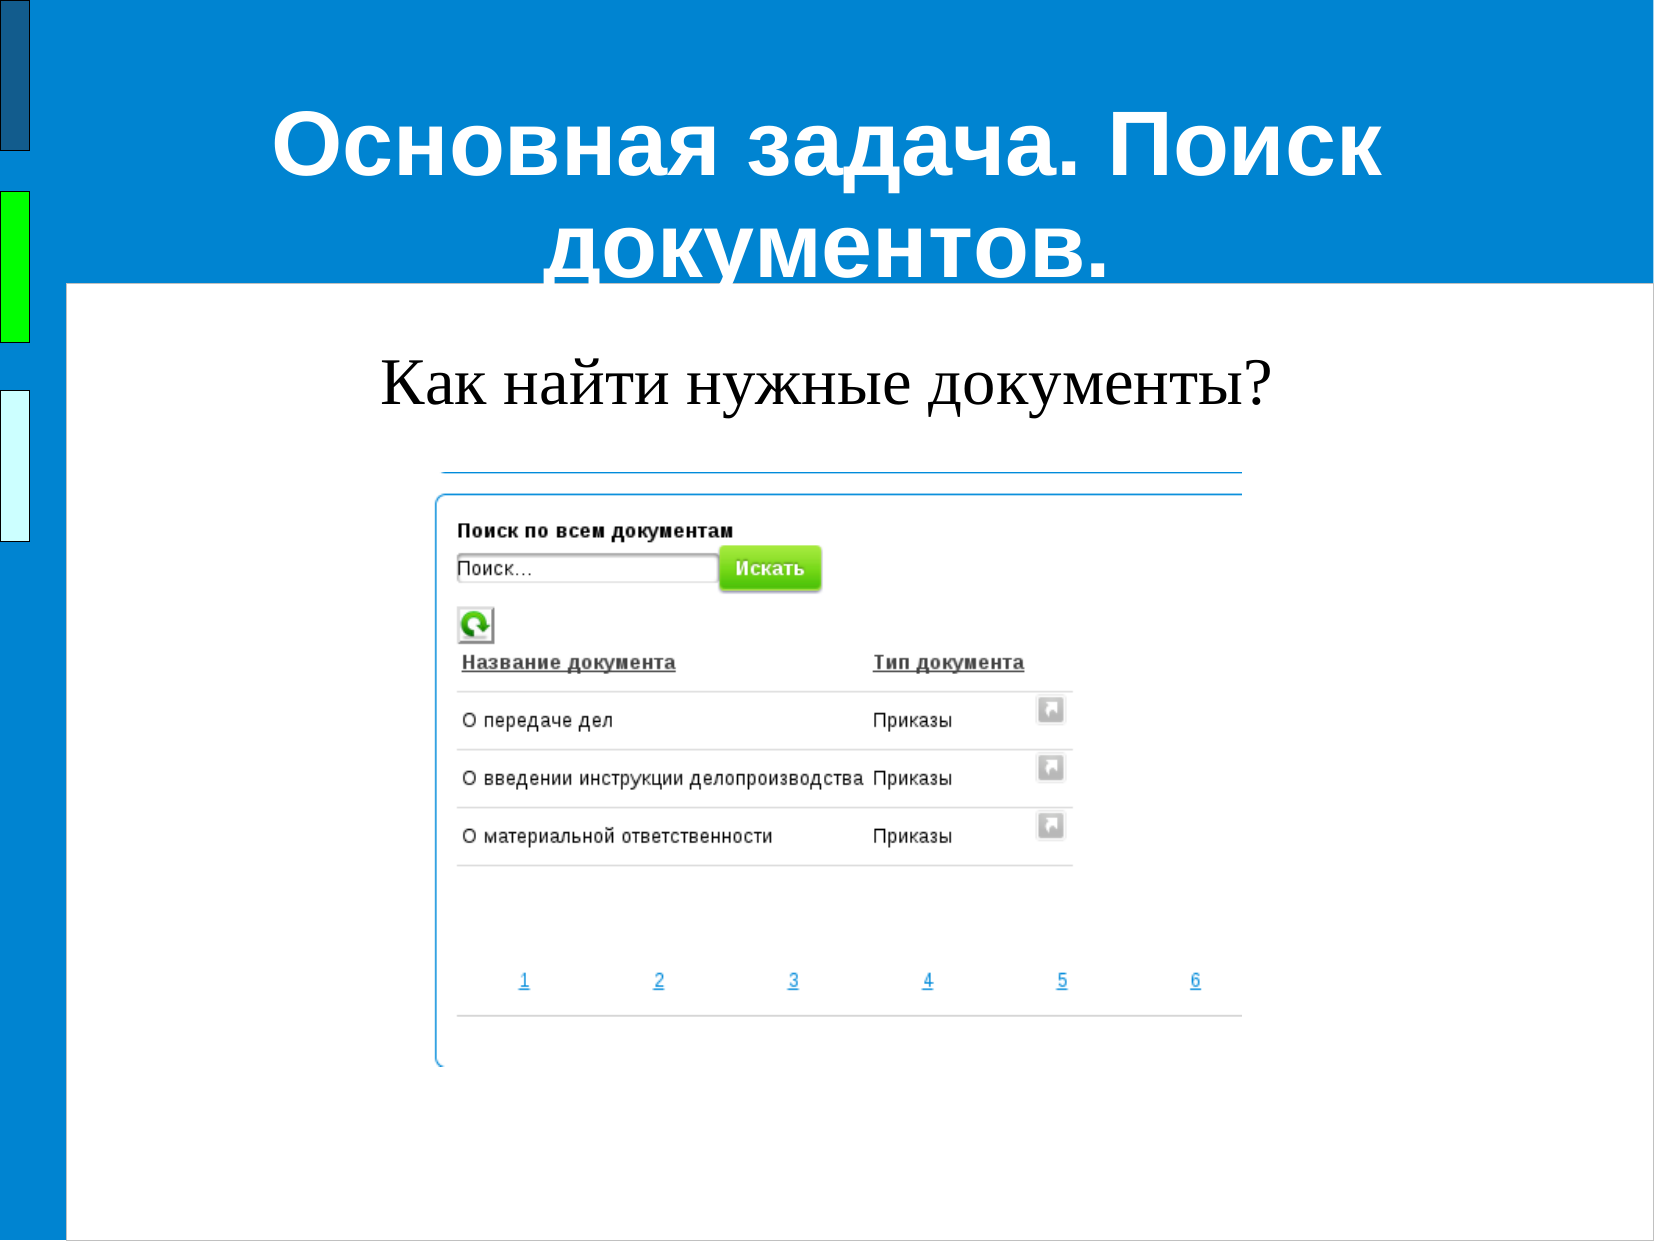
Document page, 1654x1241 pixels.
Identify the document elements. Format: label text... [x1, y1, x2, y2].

picture [415, 472, 1242, 1067]
subtitle Как найти нужные документы? [121, 344, 1534, 1149]
title Основная задача. Поиск документов. [121, 92, 1534, 298]
